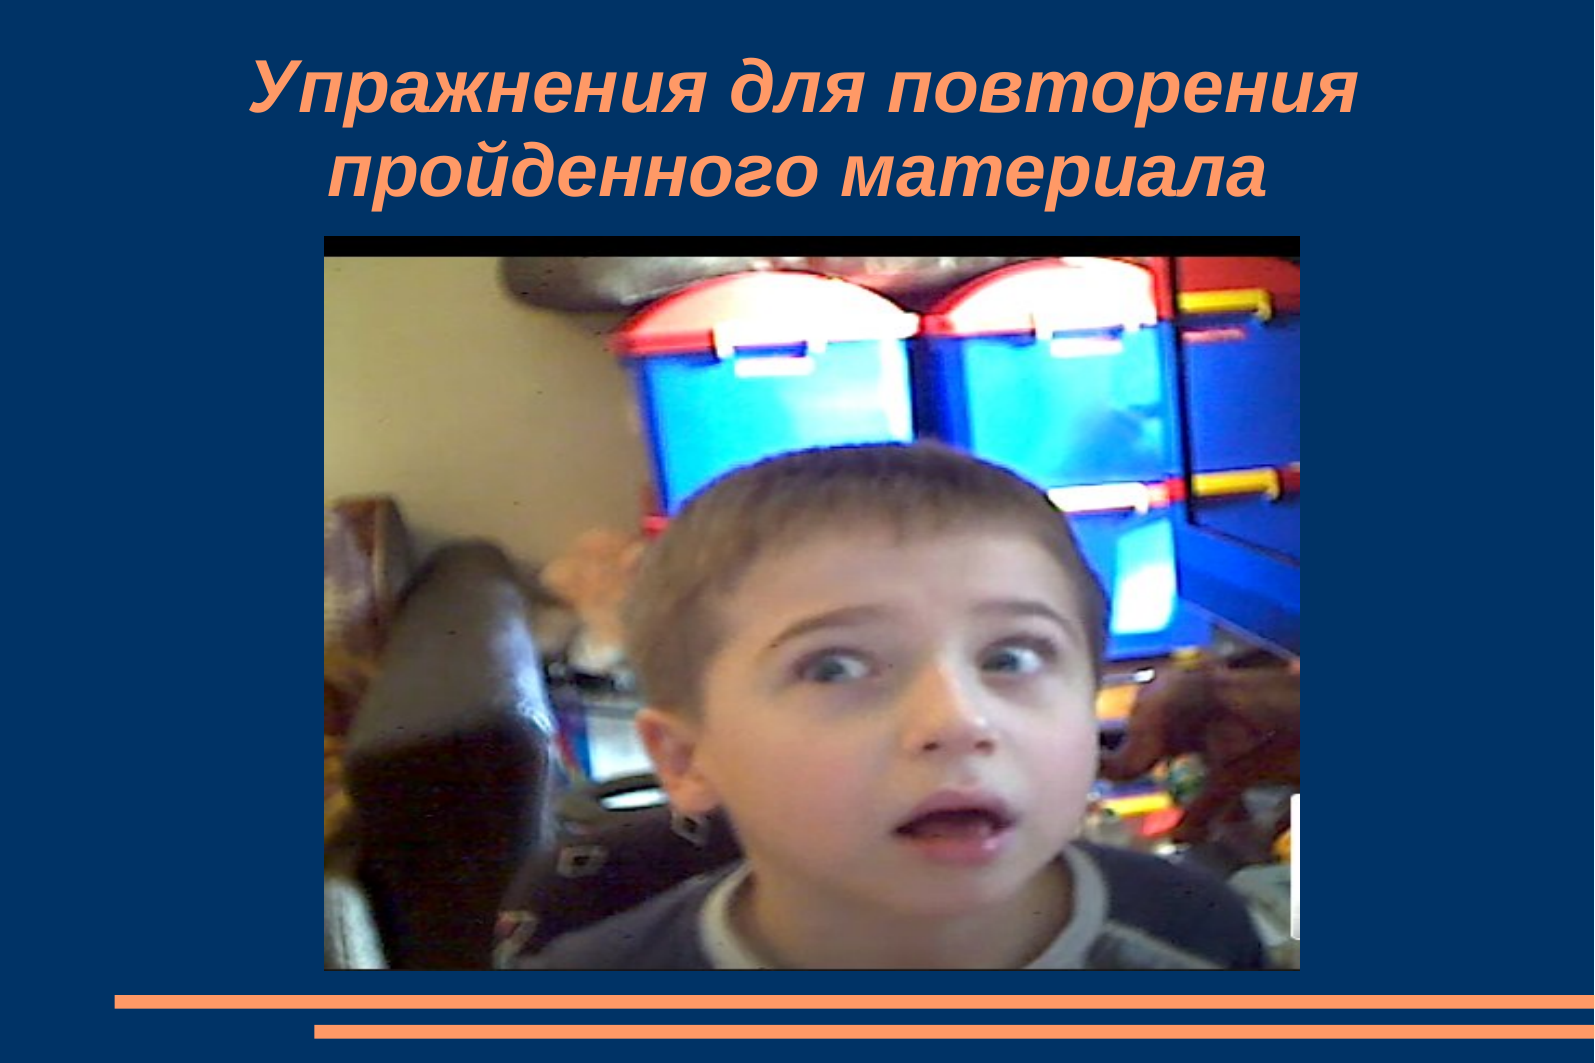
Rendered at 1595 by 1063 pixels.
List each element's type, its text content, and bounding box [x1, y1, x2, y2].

title Упражнения для повторения пройденного материала [117, 39, 1479, 218]
picture [324, 236, 1300, 971]
